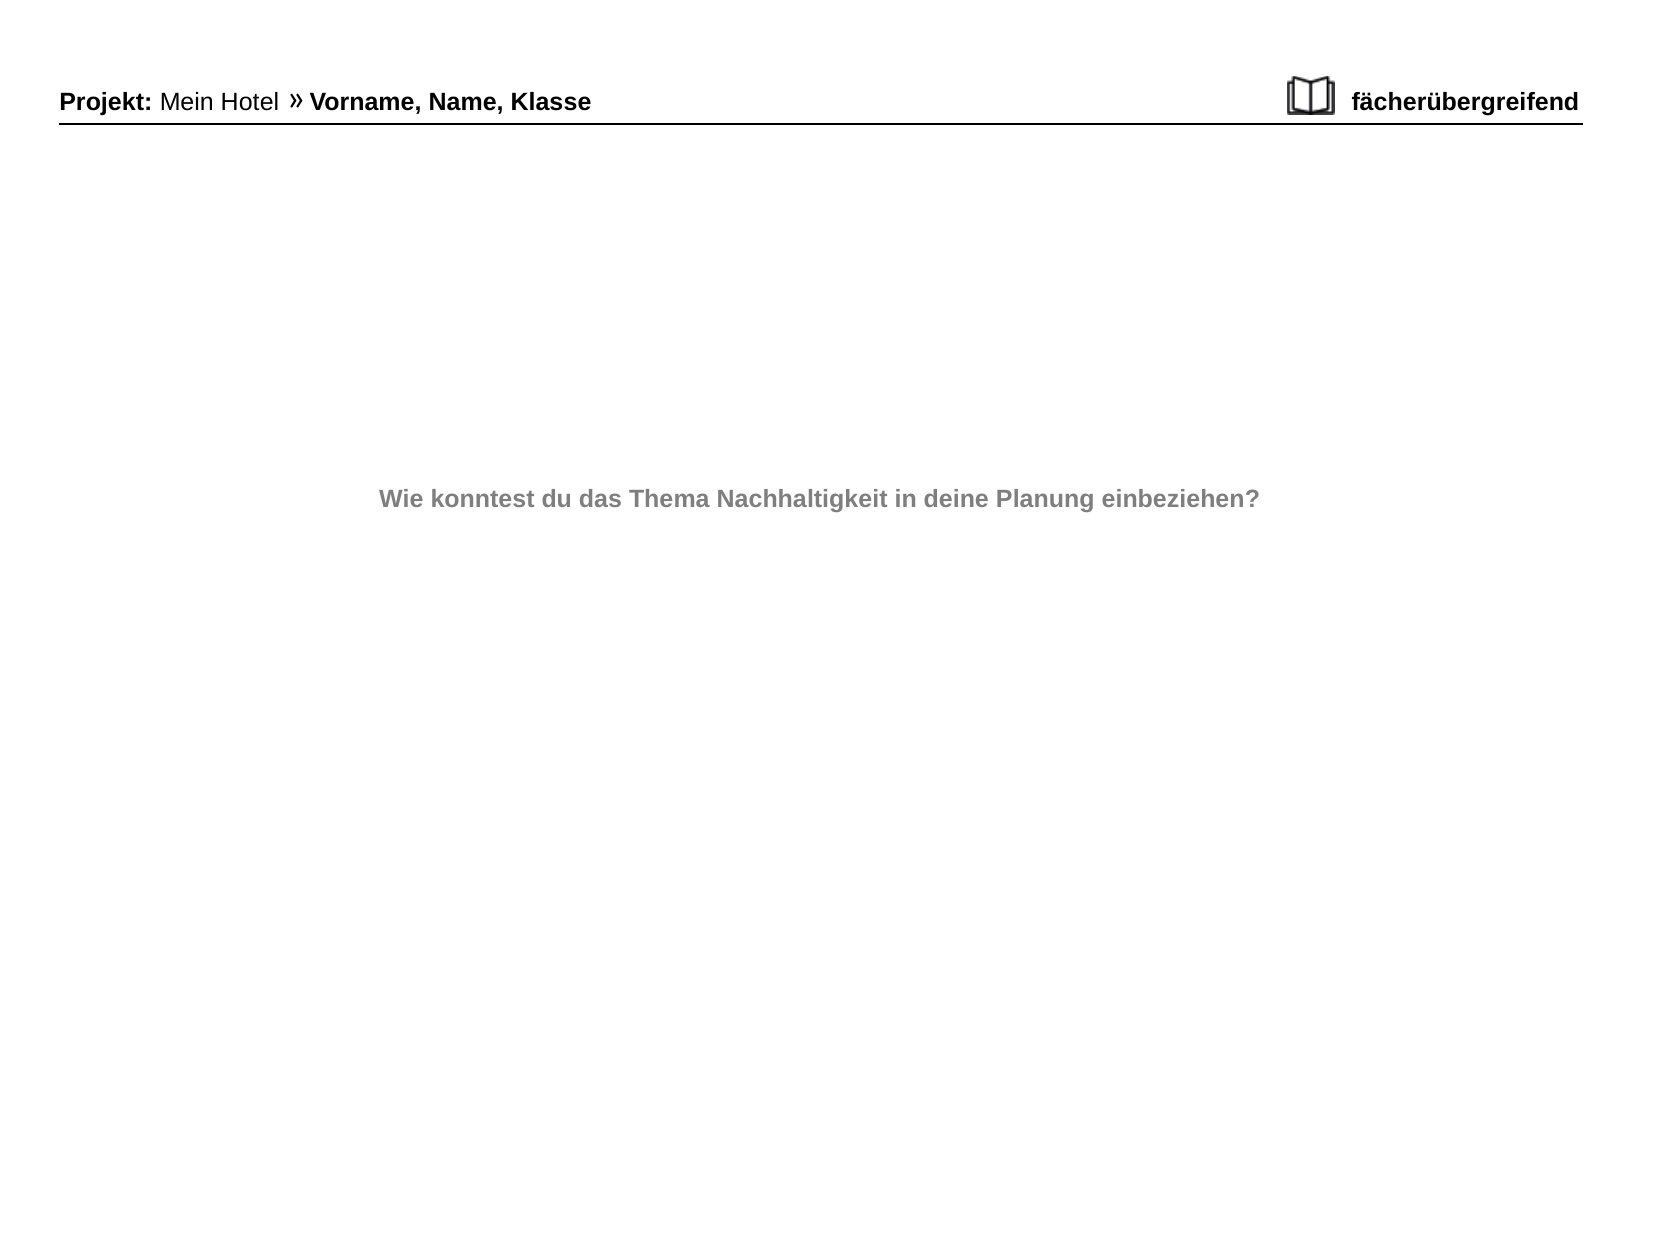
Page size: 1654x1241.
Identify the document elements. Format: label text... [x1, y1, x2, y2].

text_box Wie konntest du das Thema Nachhaltigkeit in deine Planung einbeziehen? [58, 466, 1583, 526]
picture [1287, 76, 1335, 115]
text_box Projekt: Mein Hotel » Vorname, Name, Klasse fächerübergreifend [59, 64, 1583, 123]
